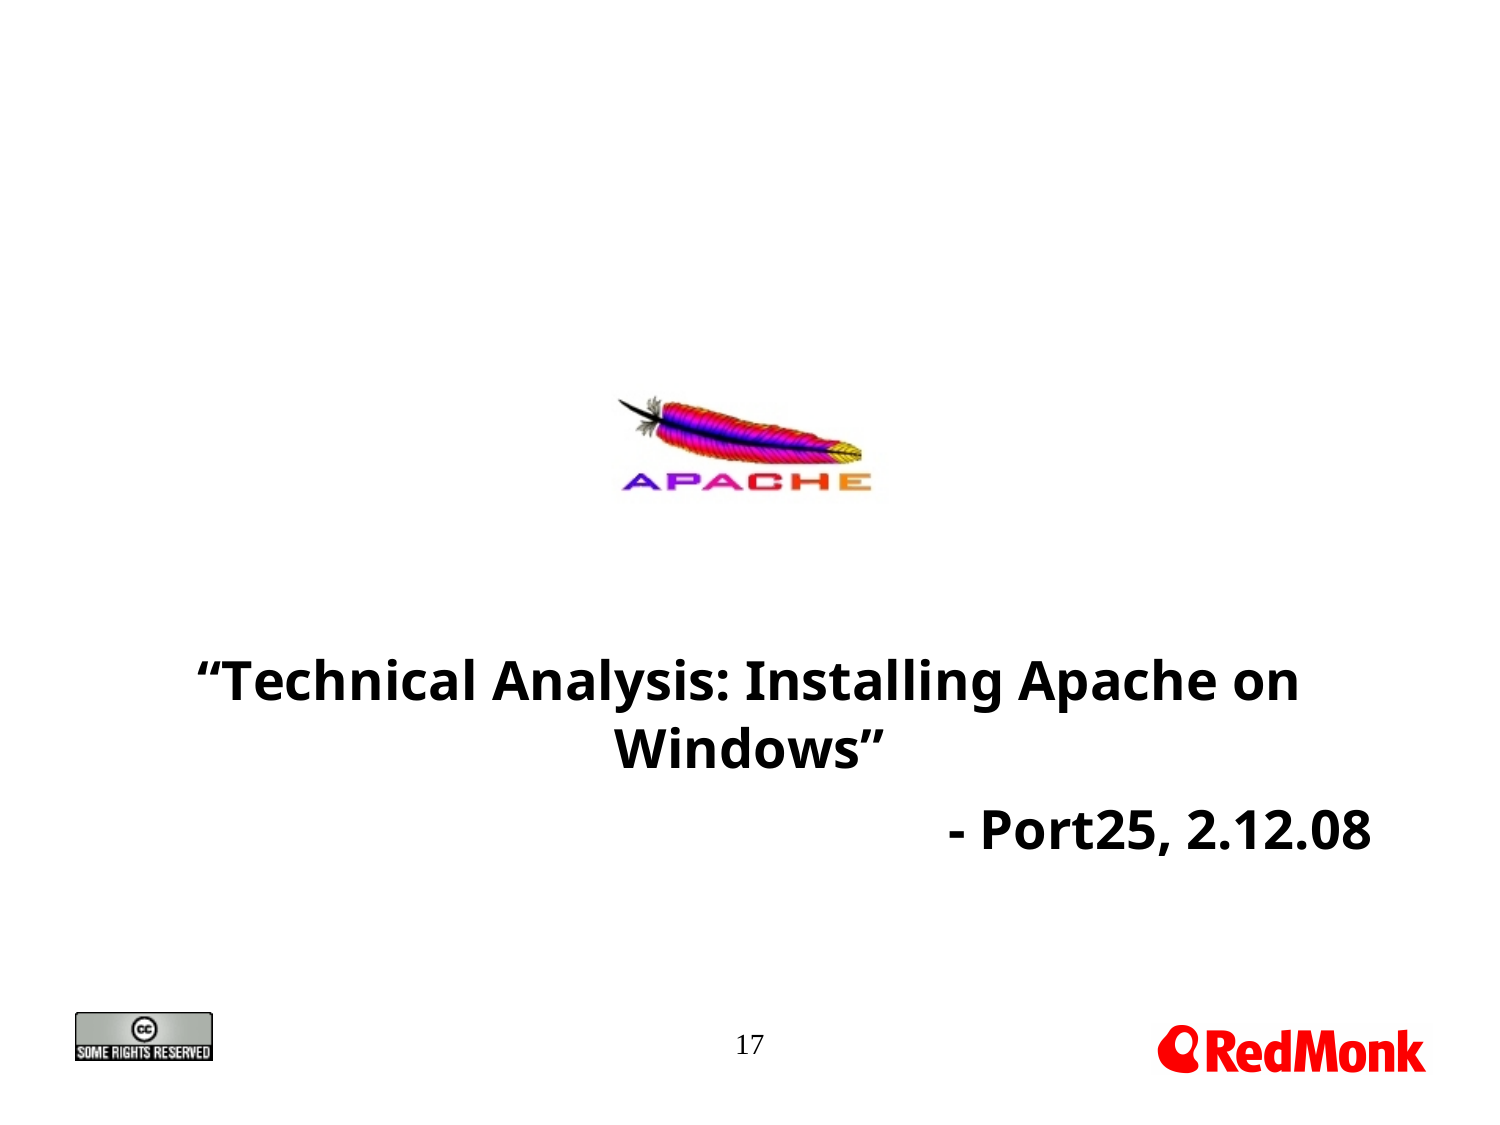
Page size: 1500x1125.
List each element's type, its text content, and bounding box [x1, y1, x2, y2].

picture [1151, 1023, 1433, 1075]
picture [587, 328, 901, 563]
picture [75, 1012, 213, 1061]
text_box “Technical Analysis: Installing Apache on Windows” - Port25, 2.12.08 [112, 637, 1388, 912]
